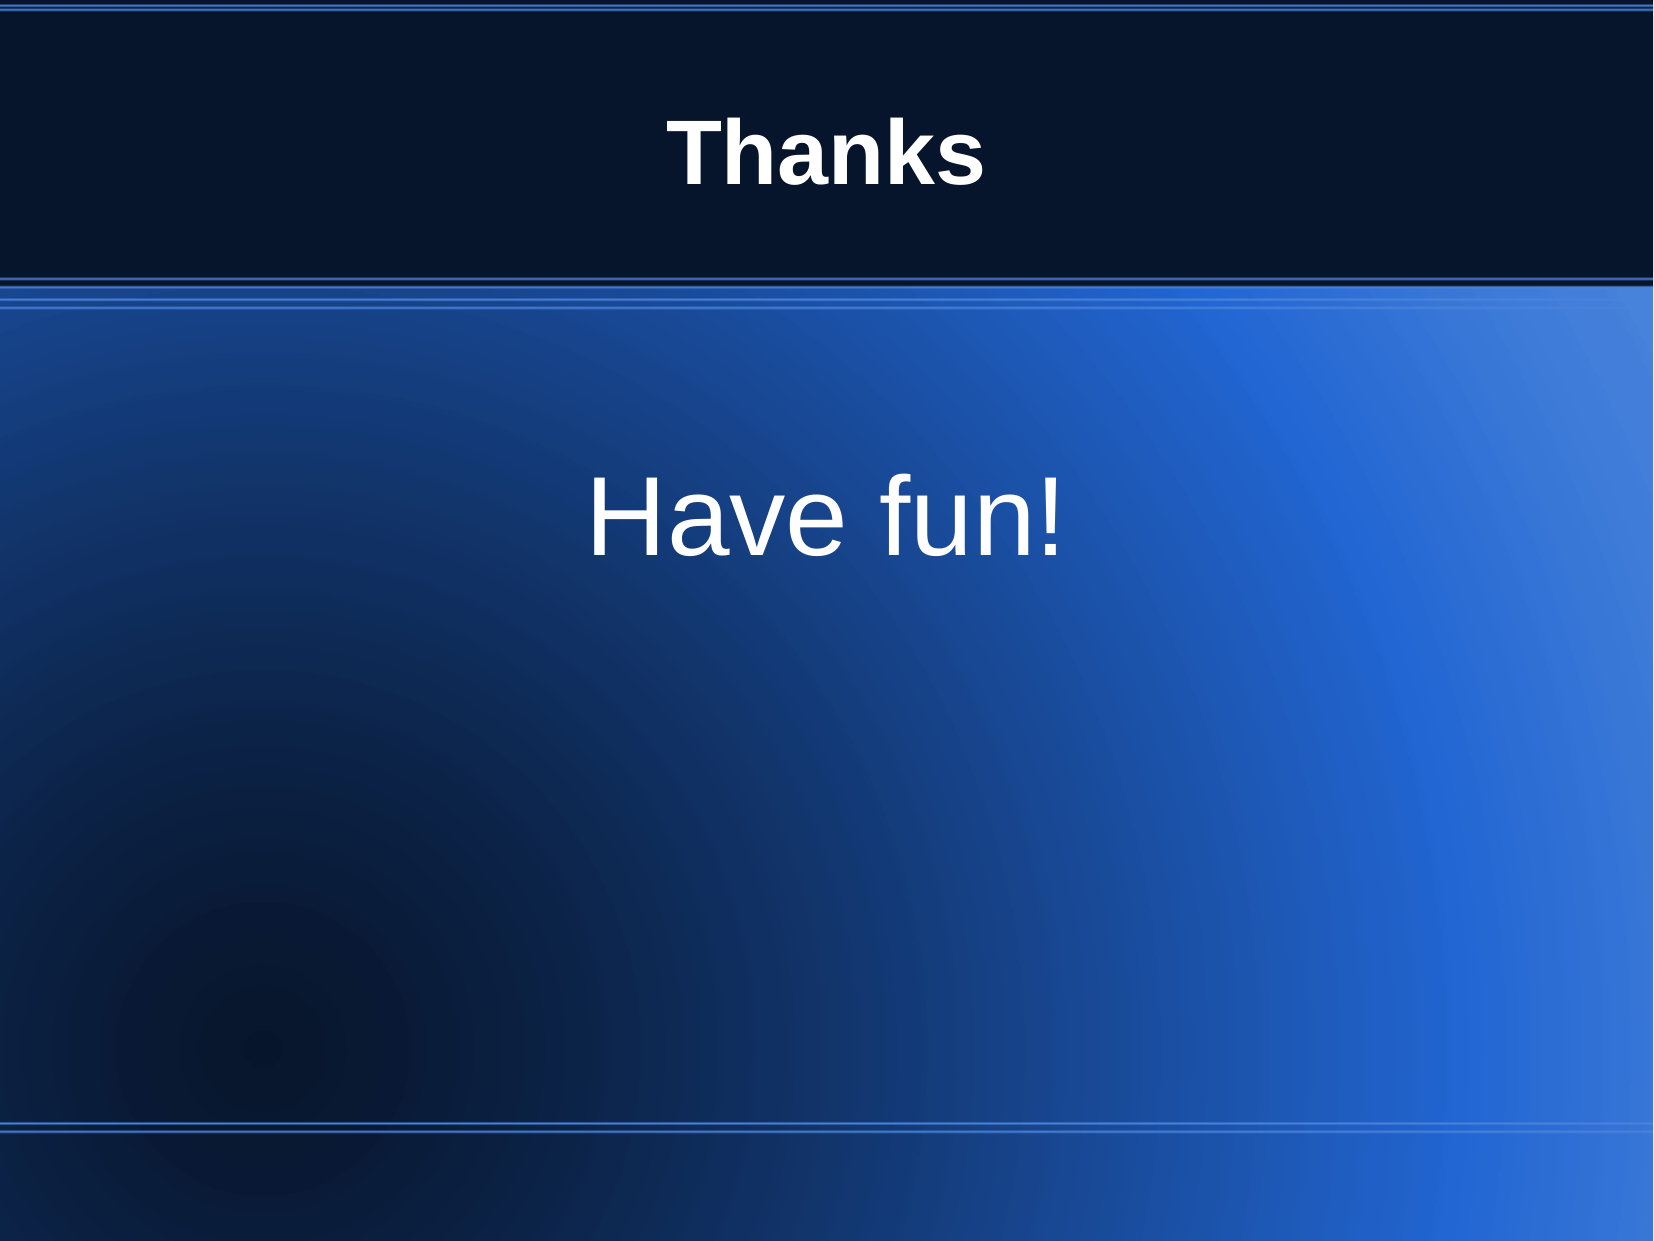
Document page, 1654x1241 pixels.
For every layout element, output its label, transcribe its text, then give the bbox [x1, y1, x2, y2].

picture [0, 0, 1654, 1241]
subtitle Have fun! [82, 49, 1571, 1058]
